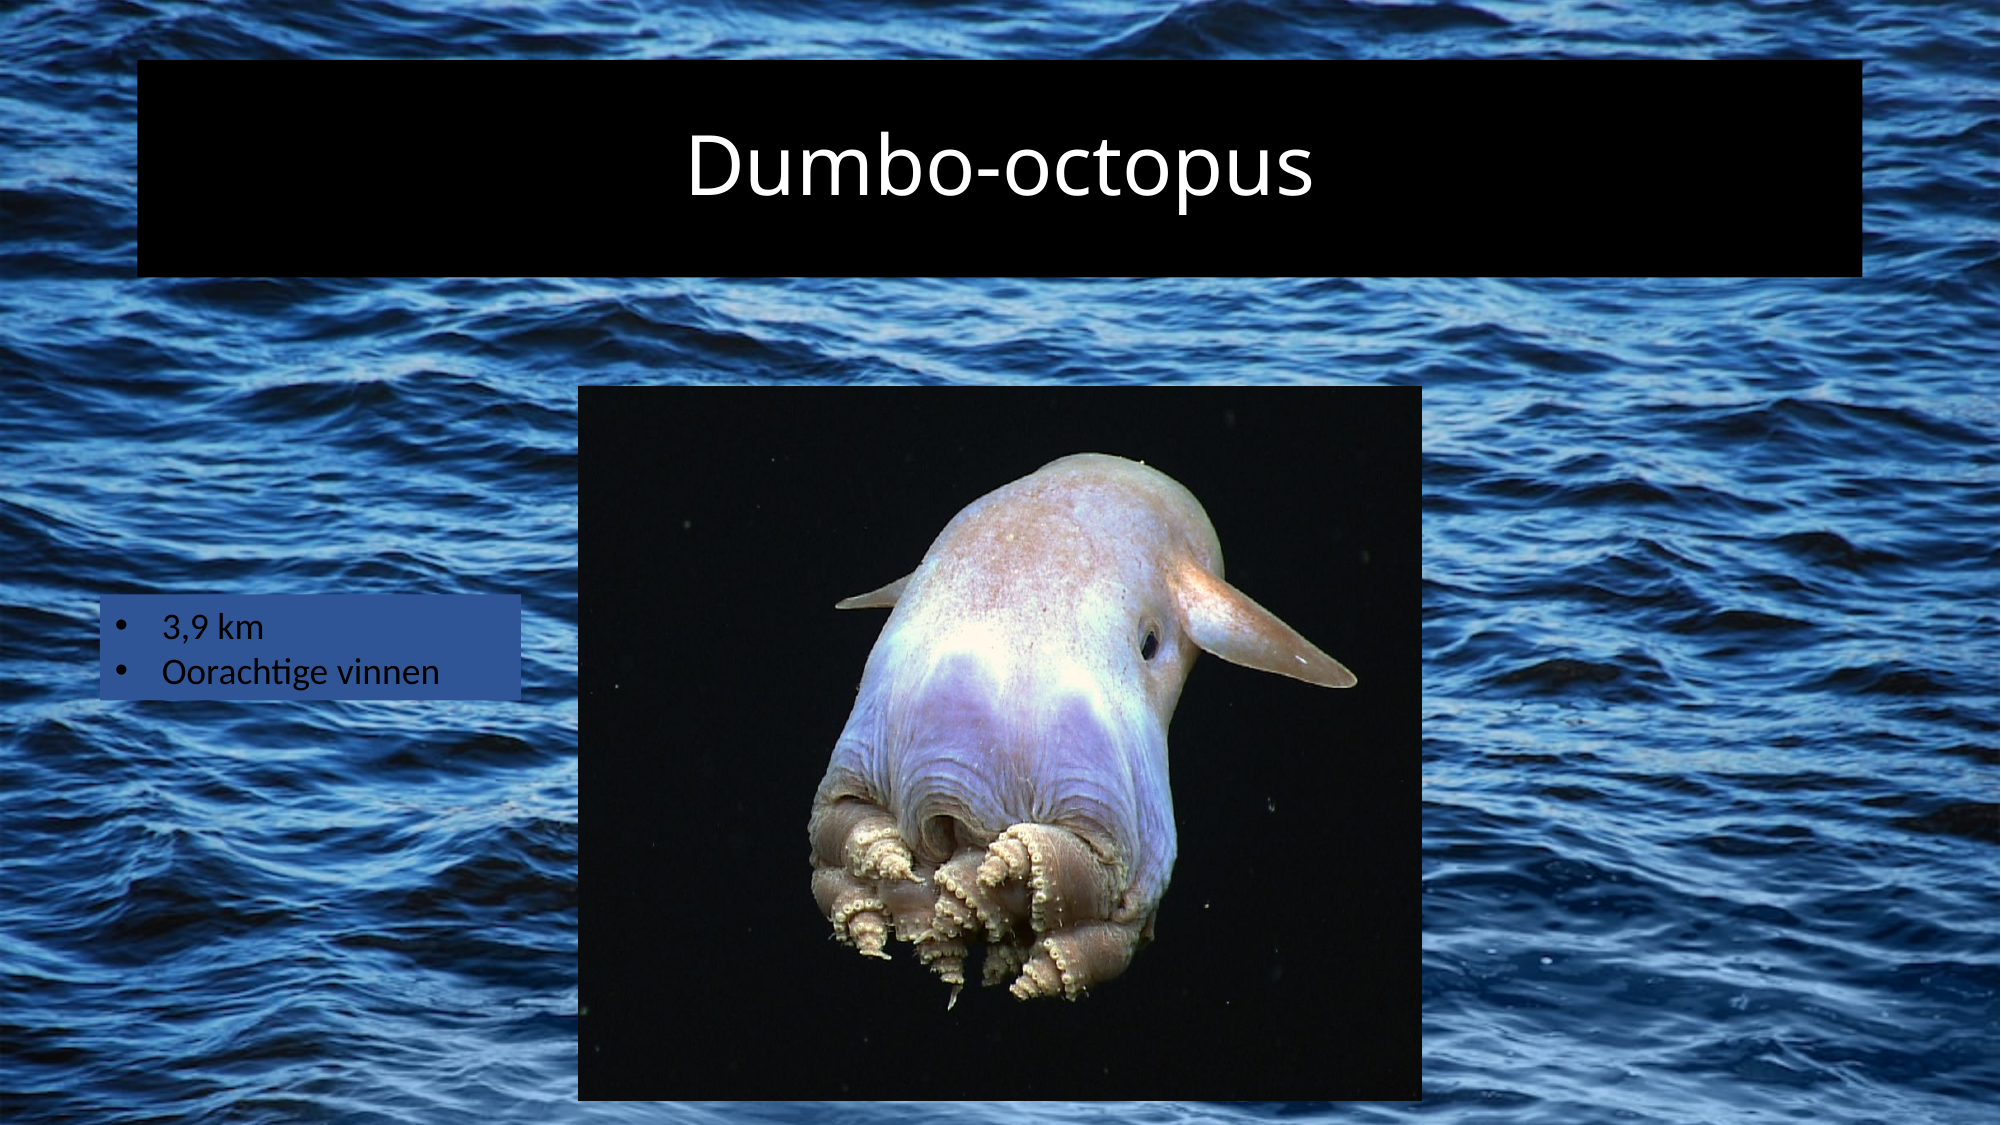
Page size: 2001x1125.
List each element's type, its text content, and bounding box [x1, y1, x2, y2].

title Dumbo-octopus [137, 59, 1863, 278]
text_box 3,9 km Oorachtige vinnen [99, 594, 521, 701]
picture [0, 0, 2000, 1125]
text_box [924, 594, 1075, 745]
